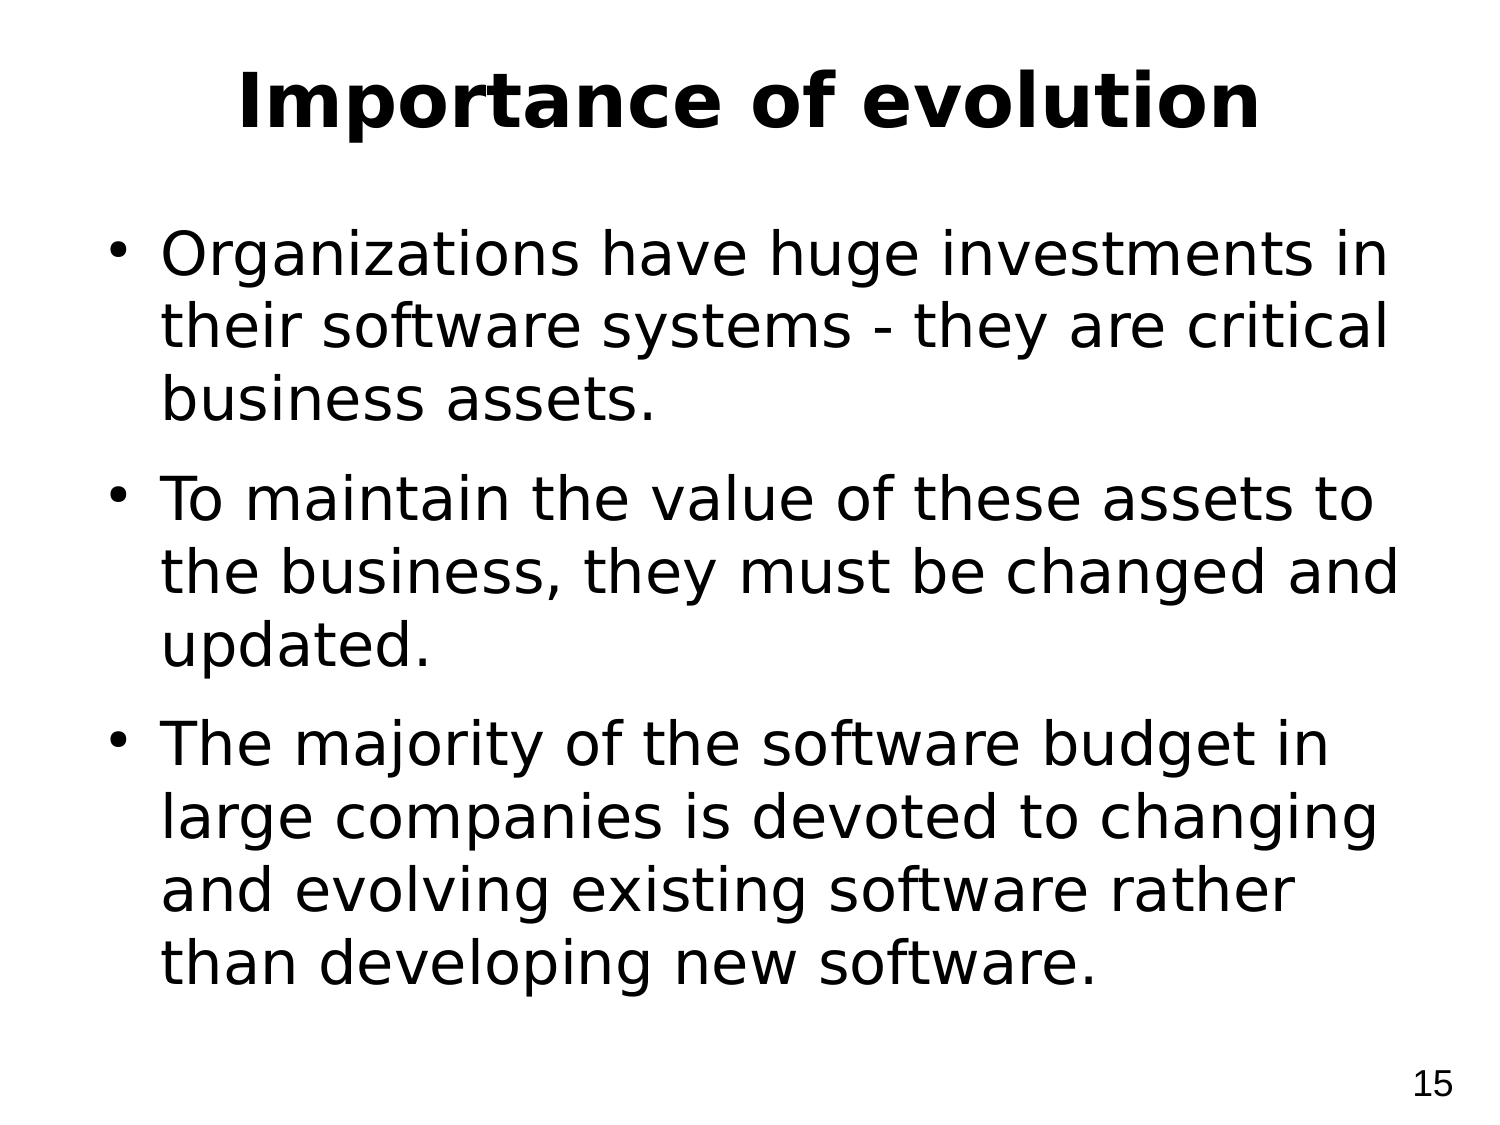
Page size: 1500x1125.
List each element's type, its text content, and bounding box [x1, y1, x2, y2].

list Organizations have huge investments in their software systems - they are critical business assets. To maintain the value of these assets to the business, they must be changed and updated. The majority of the software budget in large companies is devoted to changing and evolving existing software rather than developing new software. [75, 206, 1425, 1093]
title Importance of evolution [75, 44, 1425, 177]
